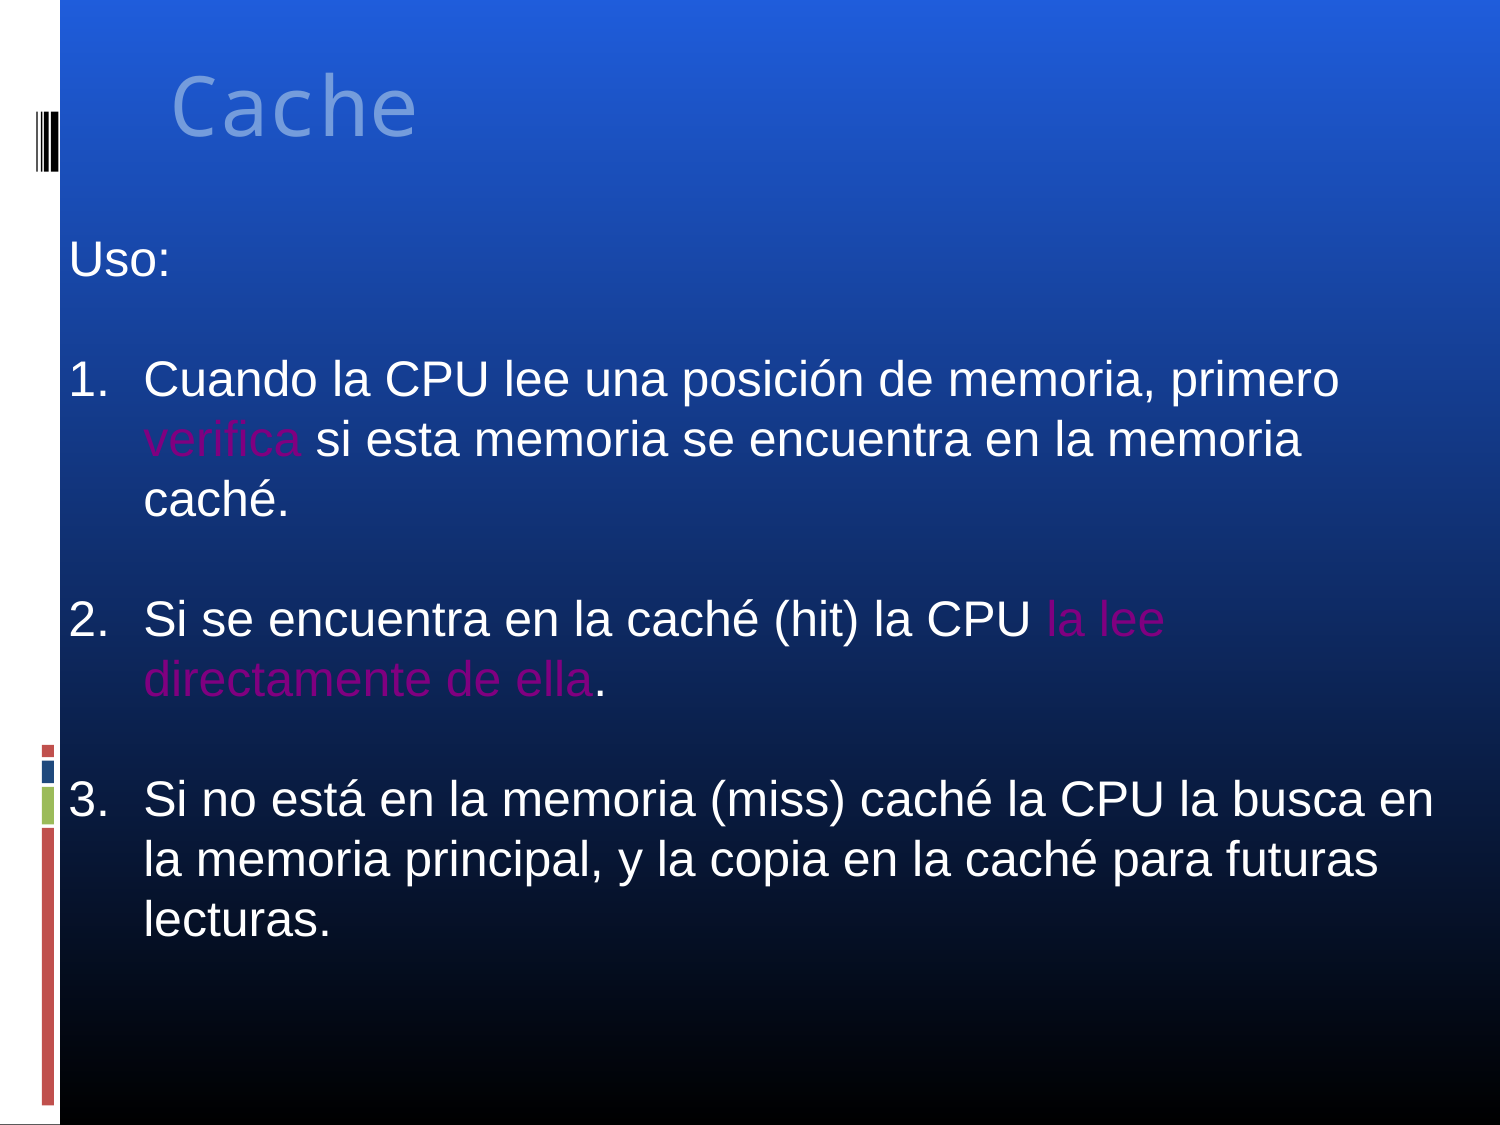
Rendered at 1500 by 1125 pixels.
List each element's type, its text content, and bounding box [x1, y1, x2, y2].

text_box Uso: Cuando la CPU lee una posición de memoria, primero verifica si esta memoria se encuentra en la memoria caché. Si se encuentra en la caché (hit) la CPU la lee directamente de ella. Si no está en la memoria (miss) caché la CPU la busca en la memoria principal, y la copia en la caché para futuras lecturas. [53, 218, 1469, 1015]
title Cache [75, 45, 1426, 233]
